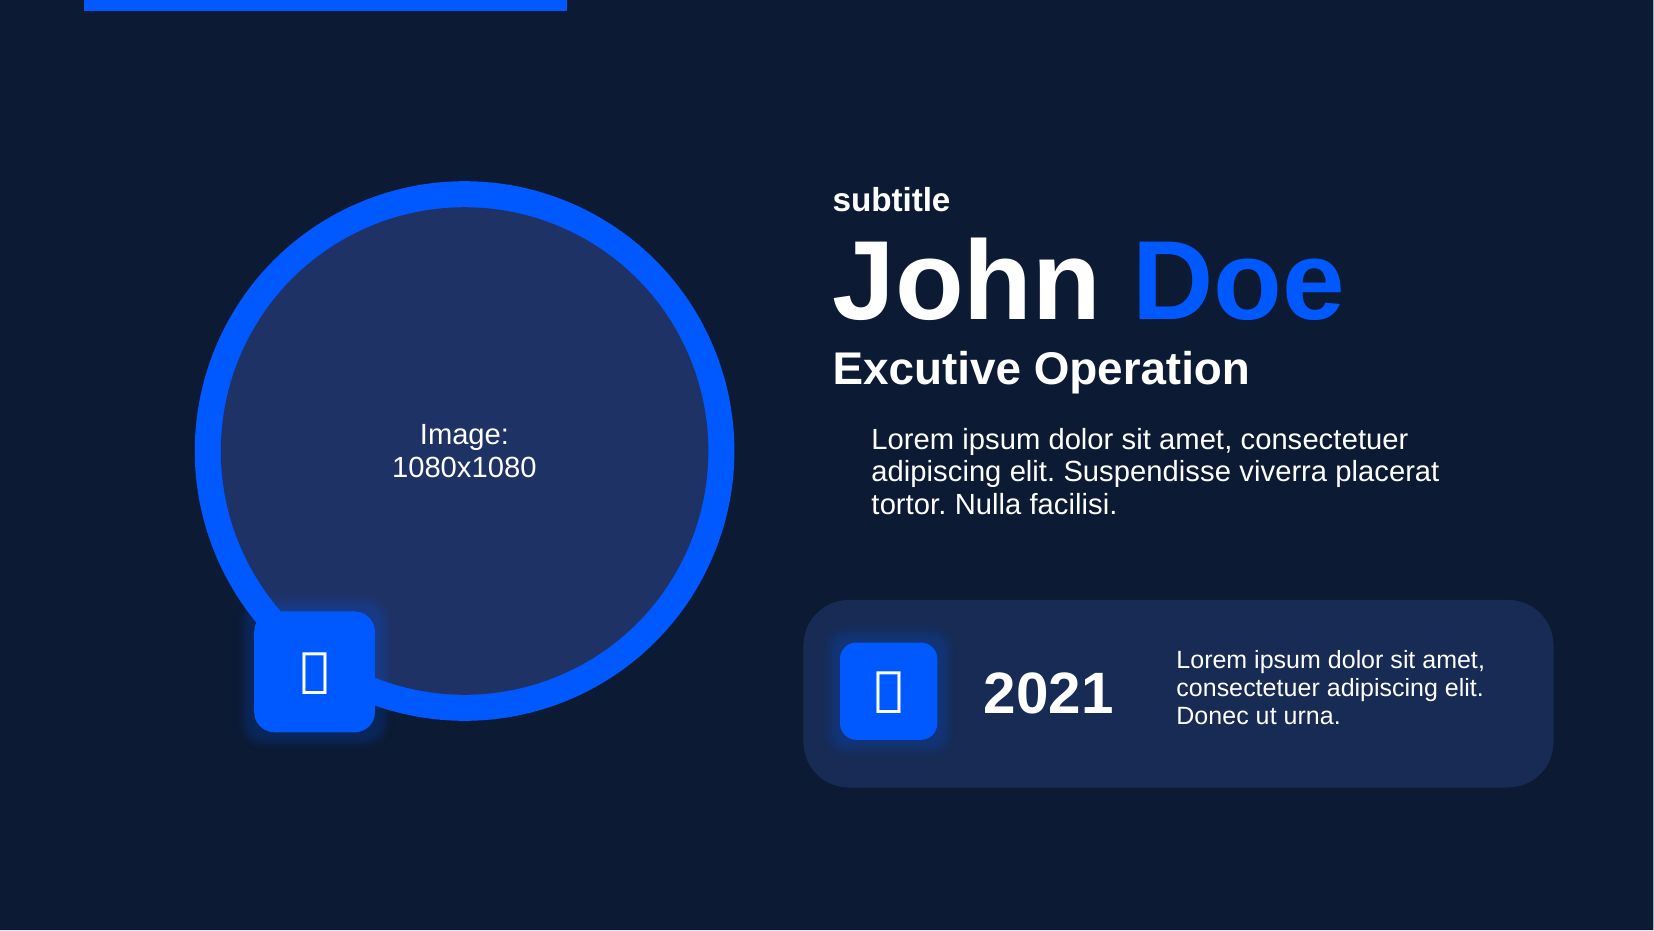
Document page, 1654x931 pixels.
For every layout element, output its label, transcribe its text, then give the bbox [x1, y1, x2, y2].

text_box 2021 [948, 632, 1124, 755]
text_box Lorem ipsum dolor sit amet, consectetuer adipiscing elit. Donec ut urna. [1140, 625, 1512, 751]
text_box [803, 599, 1554, 788]
title subtitle John Doe Excutive Operation [832, 134, 1525, 442]
text_box  [840, 642, 938, 740]
text_box  [254, 611, 376, 733]
text_box Image: 1080x1080 [220, 207, 709, 695]
text_box Lorem ipsum dolor sit amet, consectetuer adipiscing elit. Suspendisse viverra placerat tortor. Nulla facilisi. [836, 422, 1502, 563]
